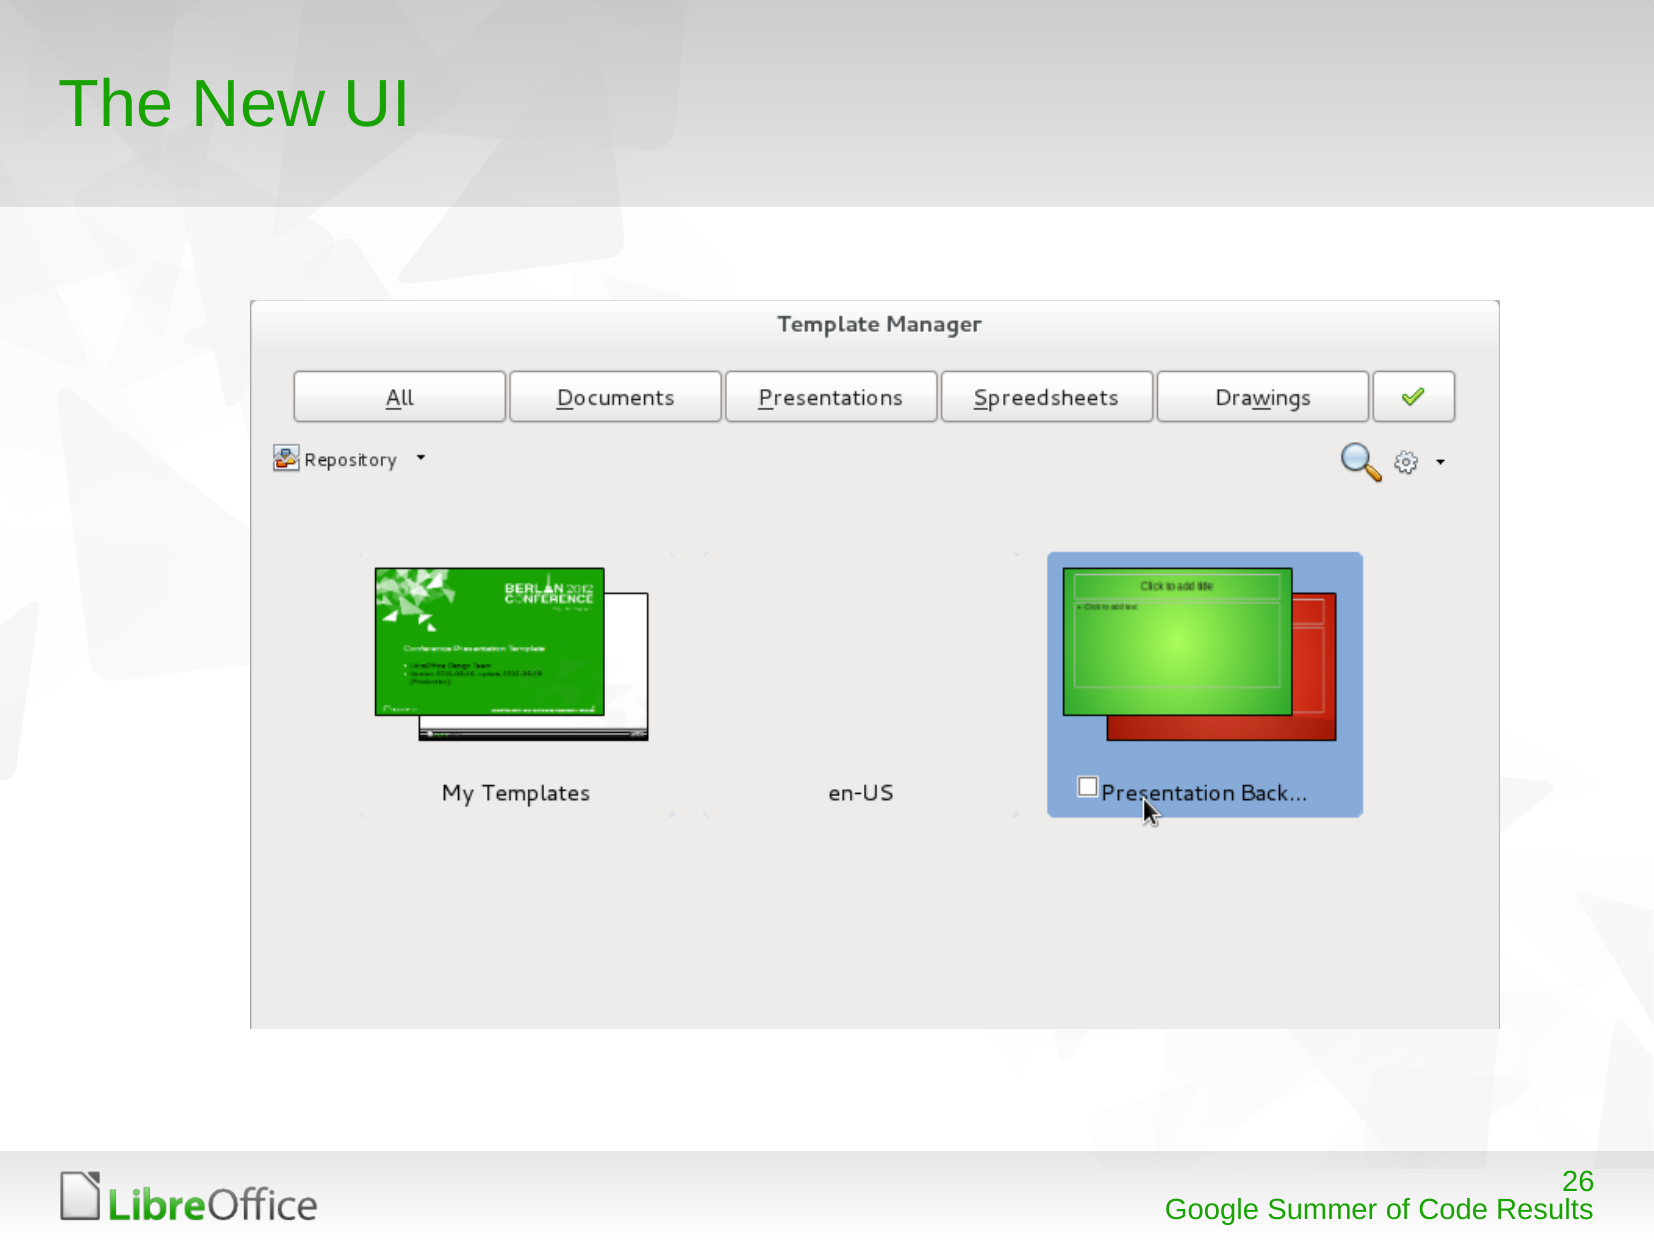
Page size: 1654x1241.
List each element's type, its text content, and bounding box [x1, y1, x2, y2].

picture [41, 1152, 337, 1240]
title The New UI [59, 29, 1595, 178]
picture [0, 0, 1654, 1169]
